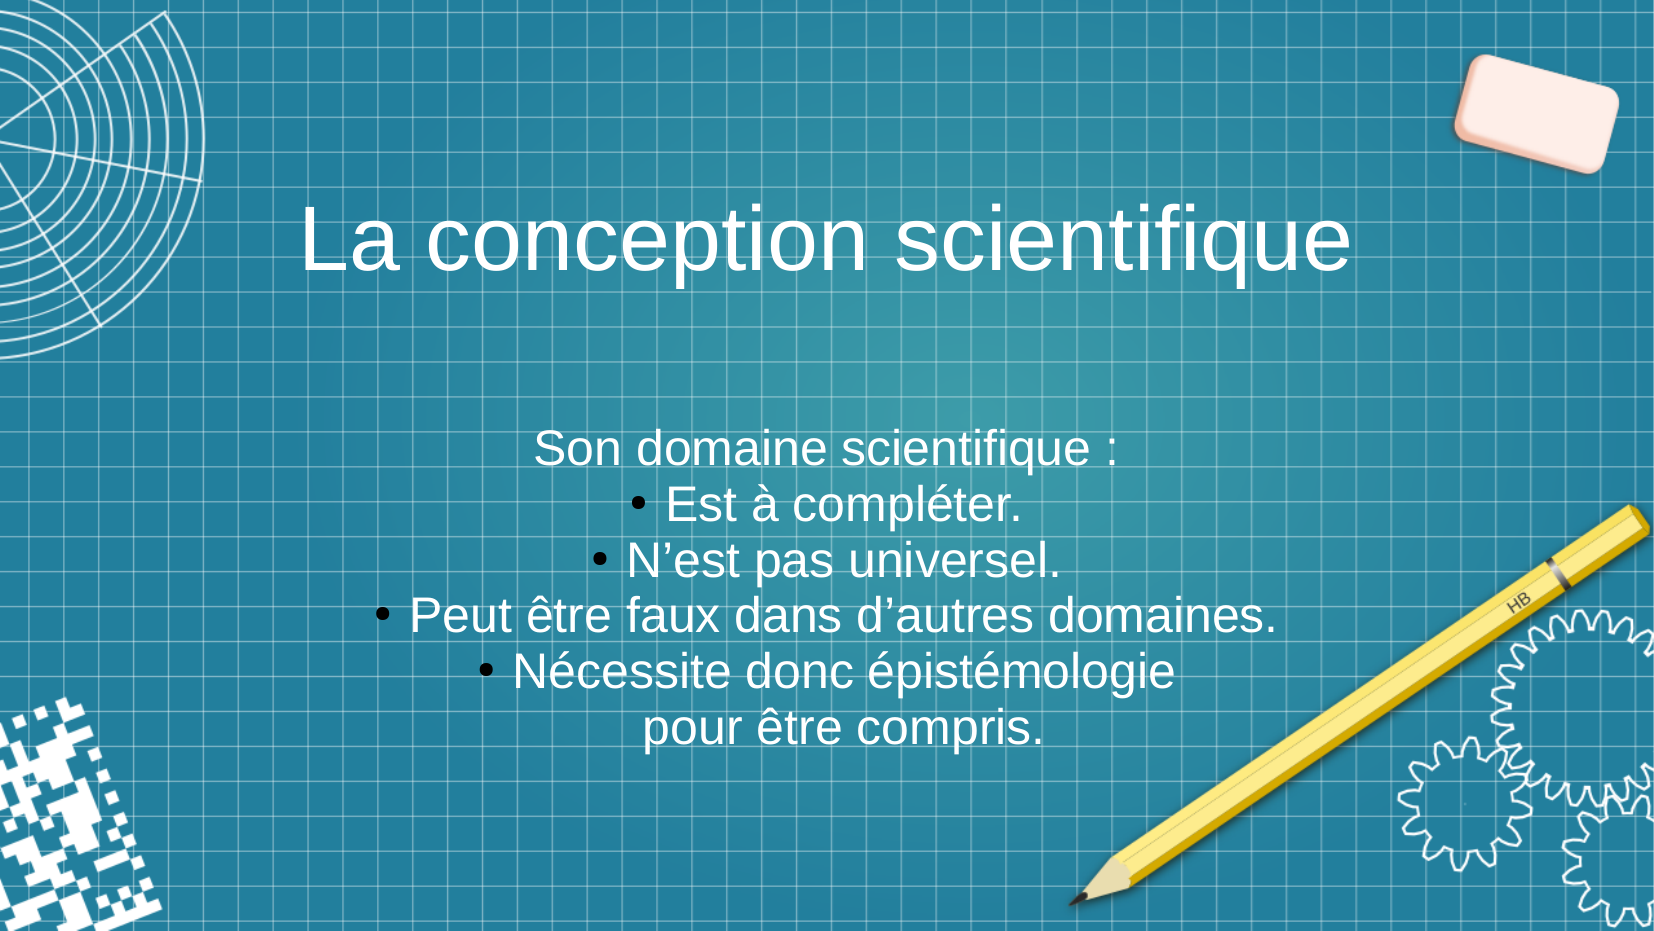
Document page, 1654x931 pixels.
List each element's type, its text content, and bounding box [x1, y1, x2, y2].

subtitle Son domaine scientifique : Est à compléter. N’est pas universel. Peut être faux dans d’autres domaines. Nécessite donc épistémologie pour être compris. [82, 389, 1571, 842]
title La conception scientifique [82, 132, 1571, 346]
picture [0, 0, 1654, 931]
